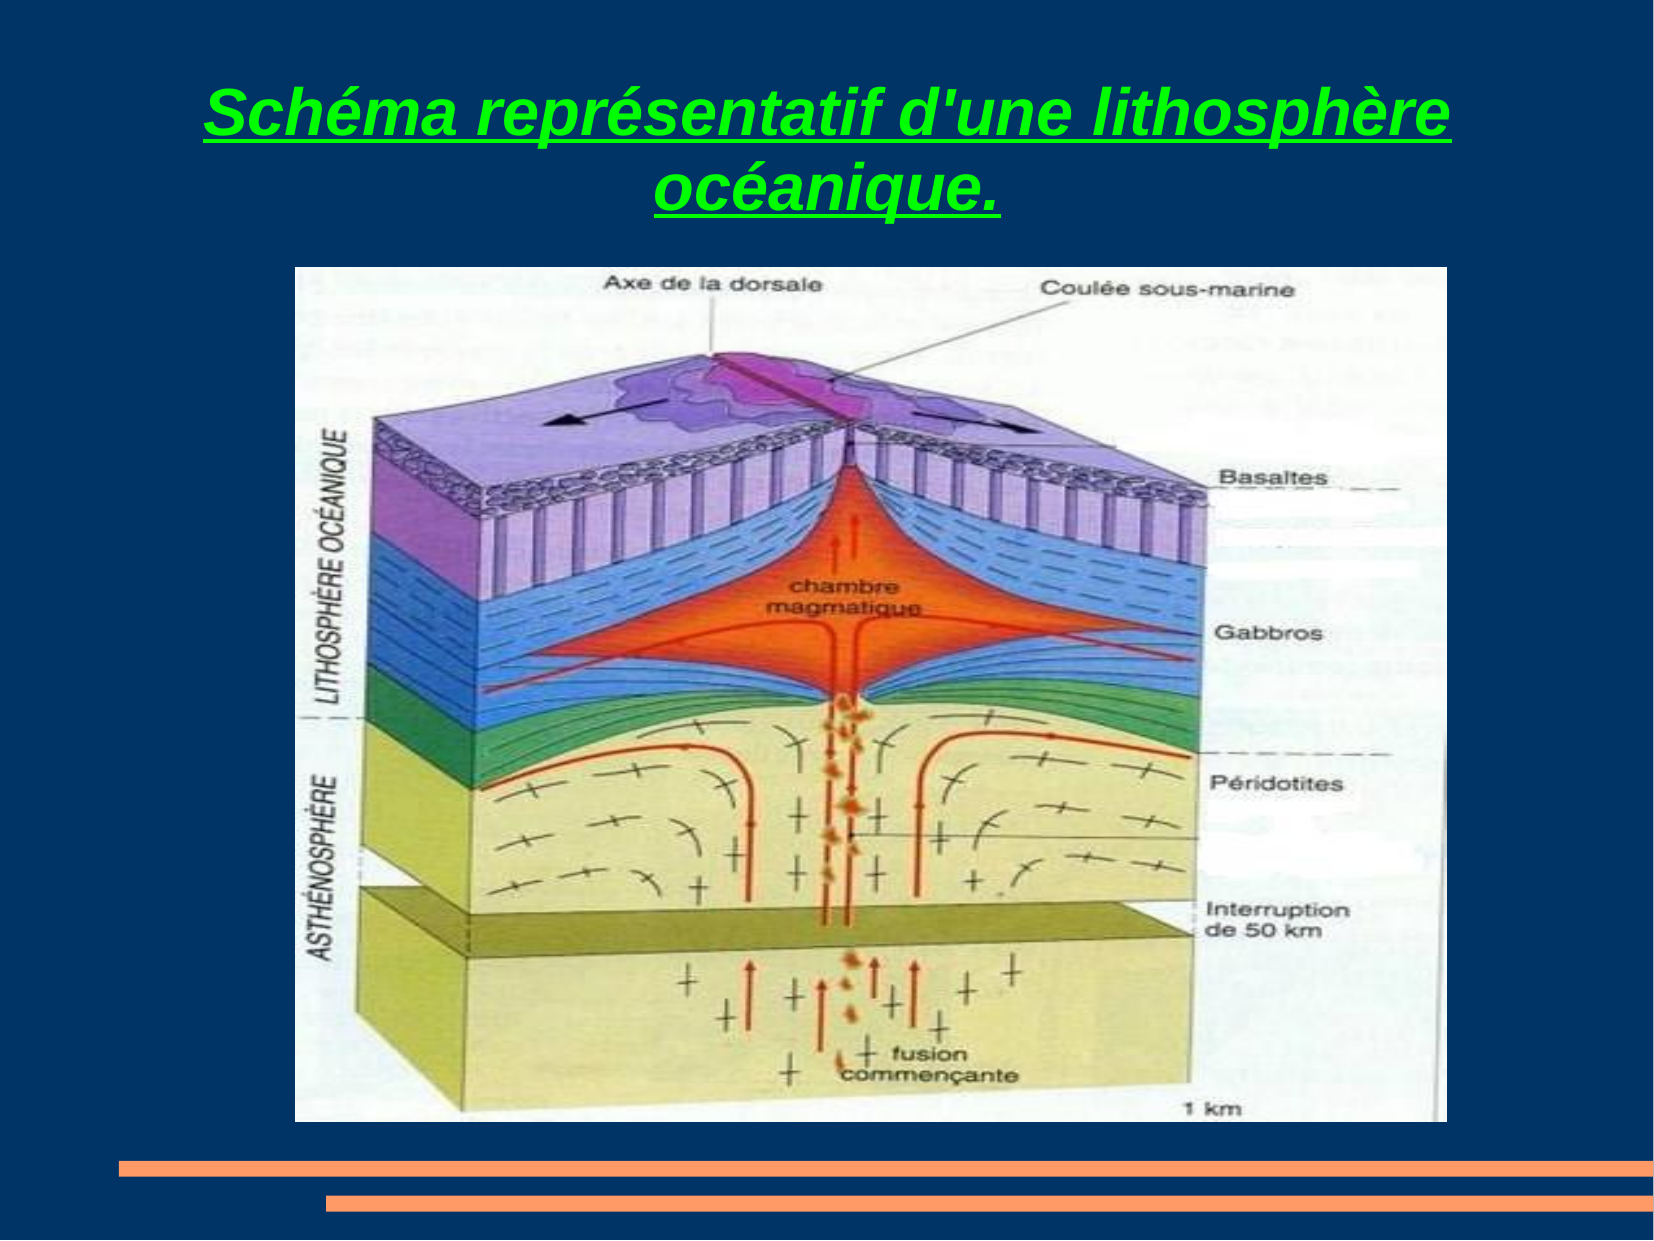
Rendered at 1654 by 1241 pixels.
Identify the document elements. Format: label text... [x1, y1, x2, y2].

picture [295, 267, 1447, 1123]
title Schéma représentatif d'une lithosphère océanique. [121, 46, 1534, 254]
